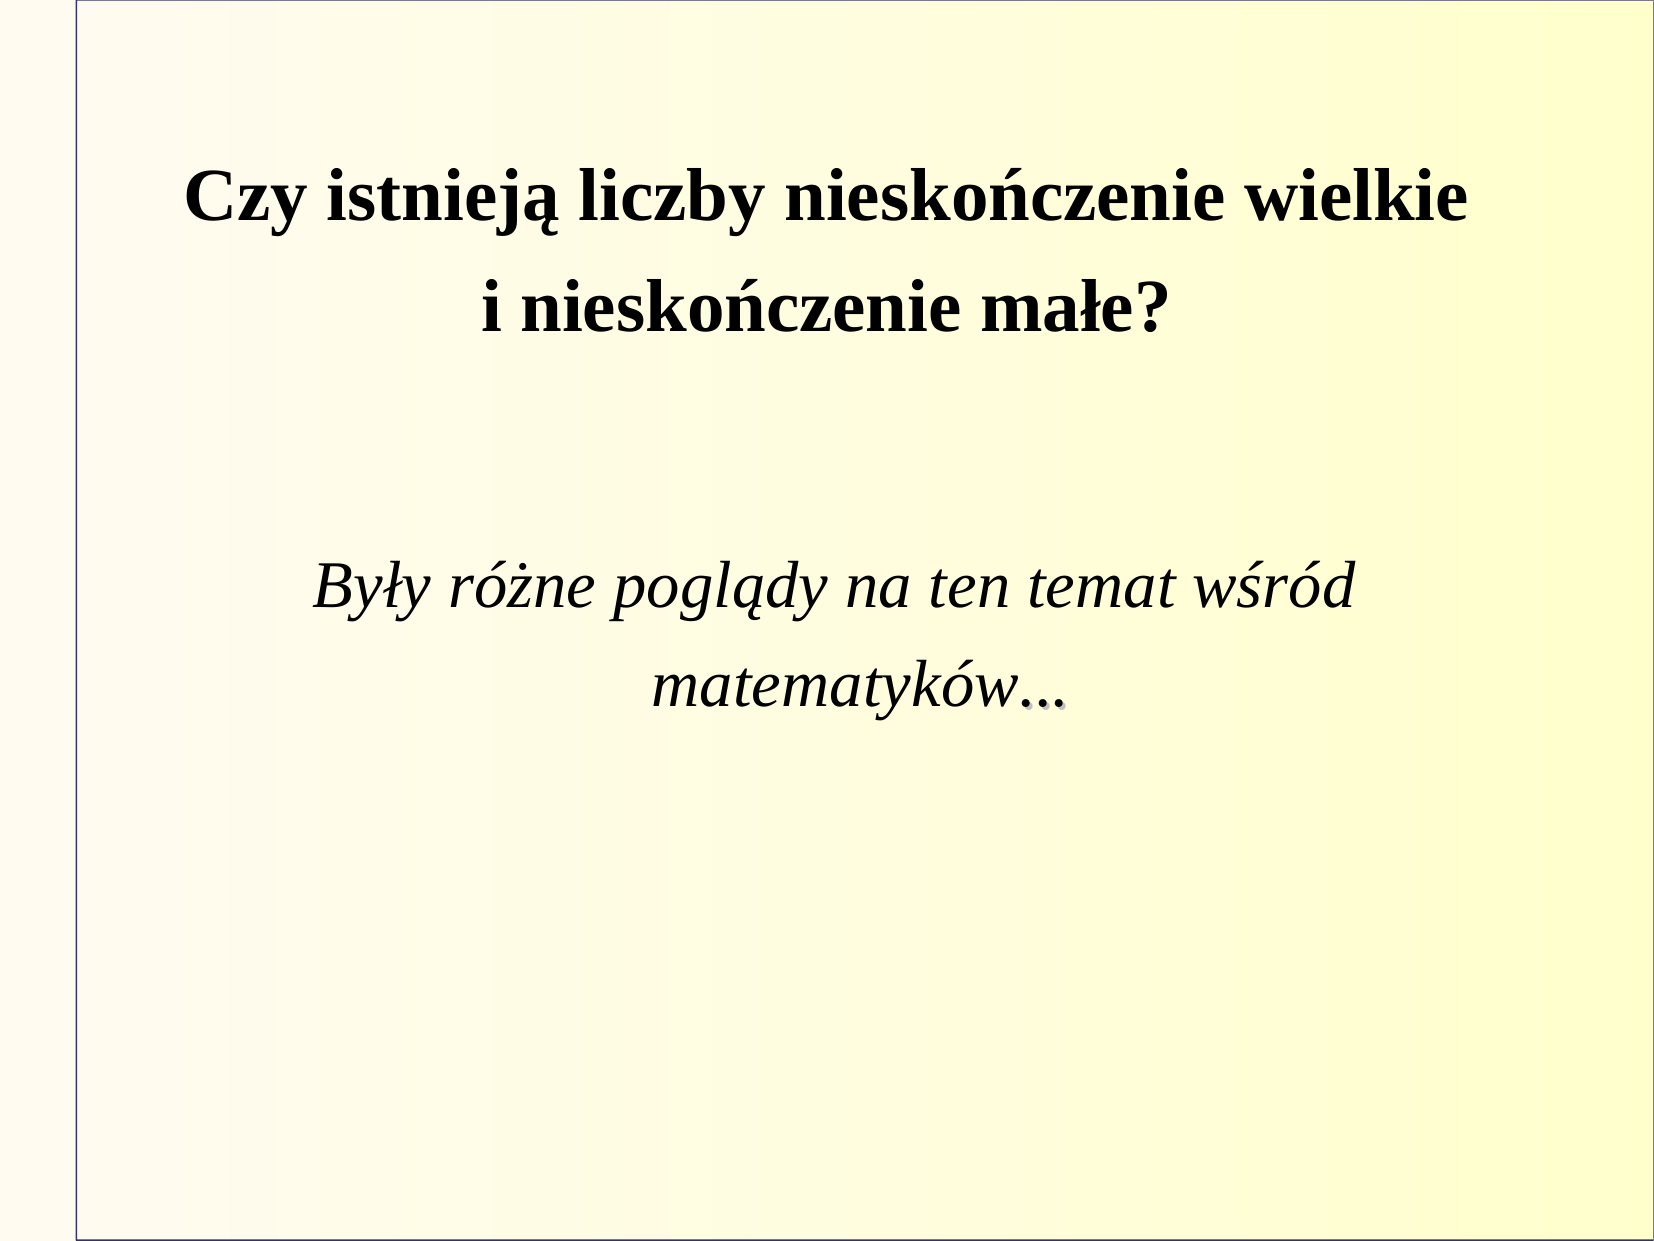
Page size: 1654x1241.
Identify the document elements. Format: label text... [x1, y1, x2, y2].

list Były różne poglądy na ten temat wśród matematyków... [82, 290, 1571, 1095]
title Czy istnieją liczby nieskończenie wielkie i nieskończenie małe? [82, 59, 1571, 290]
picture [0, 0, 75, 1241]
